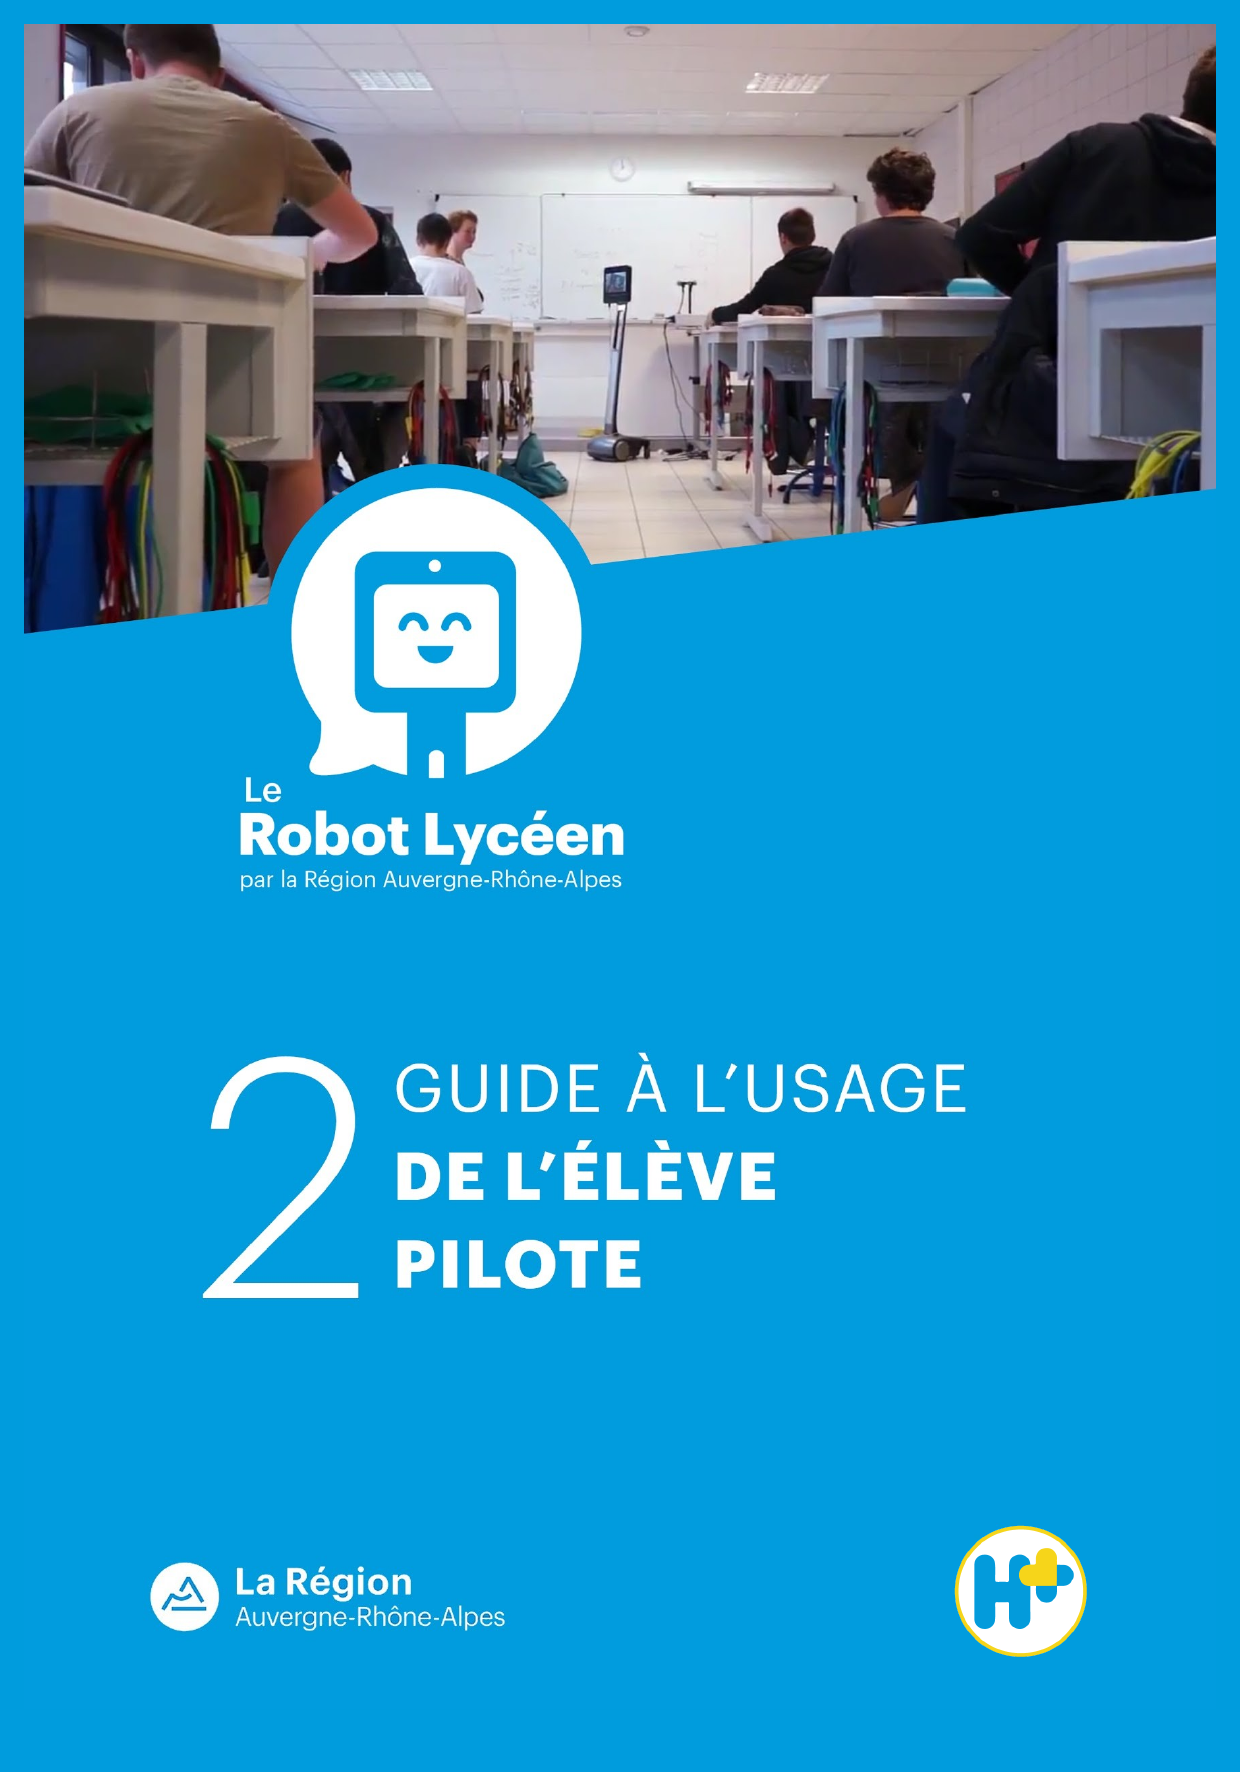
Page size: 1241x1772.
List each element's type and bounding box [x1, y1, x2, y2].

picture [545, 875, 556, 887]
picture [570, 1064, 599, 1112]
picture [319, 1612, 346, 1626]
picture [374, 1606, 431, 1626]
picture [648, 1152, 682, 1200]
picture [606, 1240, 641, 1288]
picture [591, 824, 623, 855]
picture [429, 560, 441, 572]
picture [429, 750, 444, 778]
picture [442, 1606, 462, 1626]
picture [396, 1064, 440, 1112]
picture [316, 810, 385, 856]
picture [150, 1563, 219, 1631]
picture [319, 870, 342, 891]
picture [655, 1140, 669, 1150]
picture [559, 1240, 598, 1288]
picture [697, 1064, 725, 1112]
picture [257, 1574, 274, 1595]
picture [425, 813, 454, 855]
picture [295, 1612, 301, 1625]
picture [452, 1064, 487, 1112]
picture [505, 1240, 556, 1289]
picture [936, 1064, 965, 1112]
picture [311, 1575, 330, 1595]
picture [454, 824, 486, 865]
picture [346, 875, 375, 887]
picture [282, 870, 296, 887]
picture [836, 1064, 875, 1112]
picture [203, 1056, 358, 1298]
picture [565, 871, 577, 887]
picture [487, 824, 588, 856]
picture [241, 875, 264, 890]
picture [534, 810, 546, 821]
picture [564, 1140, 599, 1200]
picture [581, 870, 610, 891]
picture [292, 488, 581, 775]
picture [236, 1607, 251, 1625]
picture [501, 1064, 507, 1112]
picture [306, 871, 316, 887]
picture [303, 1612, 316, 1631]
picture [627, 1064, 666, 1112]
picture [287, 1568, 308, 1595]
picture [521, 1064, 558, 1112]
picture [397, 1240, 434, 1288]
picture [469, 1240, 501, 1288]
picture [449, 1153, 483, 1200]
picture [368, 1575, 388, 1595]
picture [278, 824, 311, 856]
picture [494, 1612, 504, 1626]
picture [506, 870, 542, 887]
picture [741, 1153, 775, 1200]
picture [246, 777, 261, 802]
picture [955, 1526, 1086, 1656]
picture [748, 1064, 783, 1112]
picture [392, 1575, 411, 1595]
picture [465, 1612, 492, 1630]
picture [236, 1568, 253, 1595]
picture [607, 1153, 639, 1200]
picture [687, 1153, 733, 1200]
picture [388, 818, 409, 856]
picture [444, 875, 455, 891]
picture [241, 813, 276, 855]
picture [397, 1153, 440, 1200]
picture [263, 783, 281, 802]
picture [881, 1064, 925, 1112]
picture [458, 876, 468, 887]
picture [399, 876, 409, 887]
picture [253, 1612, 292, 1626]
picture [358, 1575, 364, 1595]
picture [25, 25, 1215, 633]
picture [471, 875, 482, 887]
picture [726, 1064, 736, 1079]
picture [333, 1574, 353, 1602]
picture [540, 1152, 555, 1171]
picture [384, 871, 396, 887]
picture [794, 1064, 828, 1112]
picture [358, 1607, 371, 1625]
picture [443, 1240, 457, 1288]
picture [508, 1153, 540, 1200]
picture [374, 584, 499, 688]
picture [492, 871, 502, 887]
picture [639, 1052, 648, 1061]
picture [412, 875, 441, 887]
picture [268, 876, 273, 887]
picture [612, 875, 621, 887]
